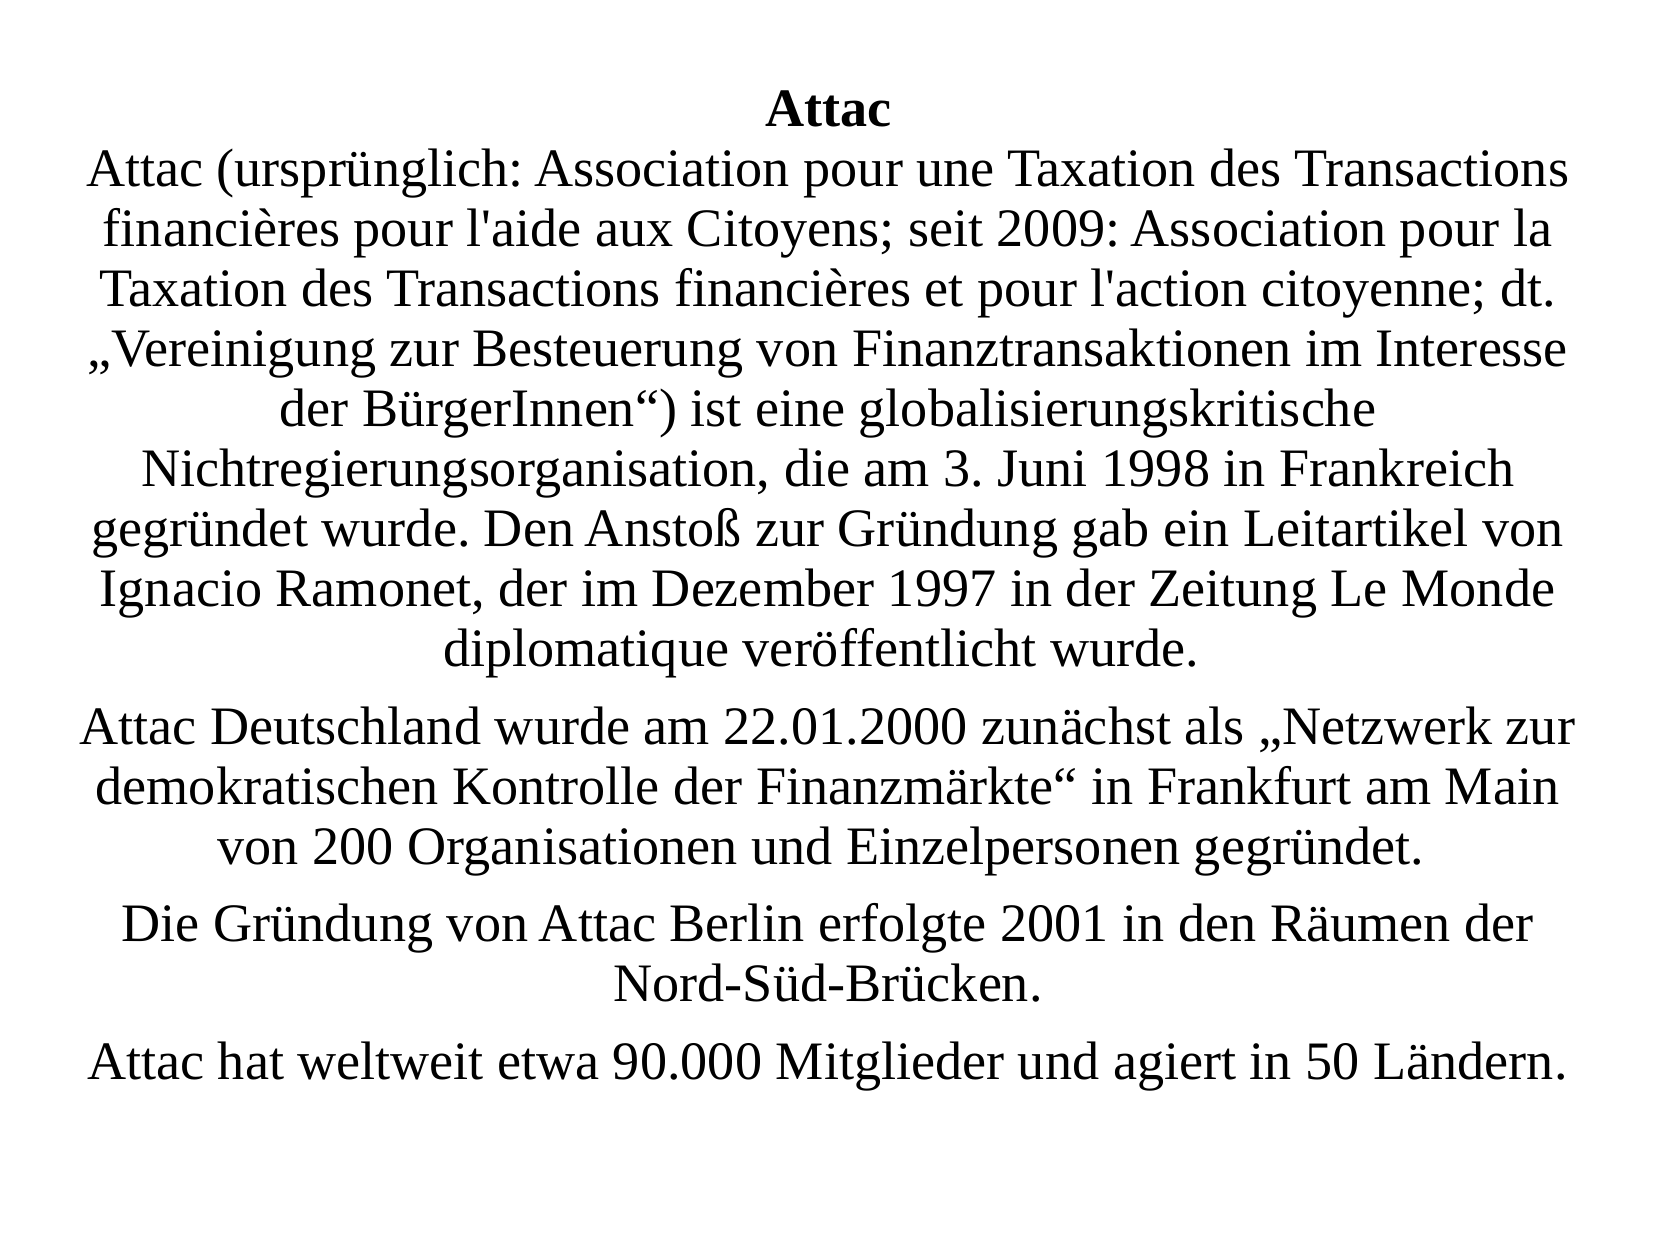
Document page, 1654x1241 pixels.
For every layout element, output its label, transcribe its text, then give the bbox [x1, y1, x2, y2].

text_box Attac Attac (ursprünglich: Association pour une Taxation des Transactions financières pour l'aide aux Citoyens; seit 2009: Association pour la Taxation des Transactions financières et pour l'action citoyenne; dt. „Vereinigung zur Besteuerung von Finanztransaktionen im Interesse der BürgerInnen“) ist eine globalisierungskritische Nichtregierungsorganisation, die am 3. Juni 1998 in Frankreich gegründet wurde. Den Anstoß zur Gründung gab ein Leitartikel von Ignacio Ramonet, der im Dezember 1997 in der Zeitung Le Monde diplomatique veröffentlicht wurde. Attac Deutschland wurde am 22.01.2000 zunächst als „Netzwerk zur demokratischen Kontrolle der Finanzmärkte“ in Frankfurt am Main von 200 Organisationen und Einzelpersonen gegründet. Die Gründung von Attac Berlin erfolgte 2001 in den Räumen der Nord-Süd-Brücken. Attac hat weltweit etwa 90.000 Mitglieder und agiert in 50 Ländern. [64, 70, 1601, 1099]
